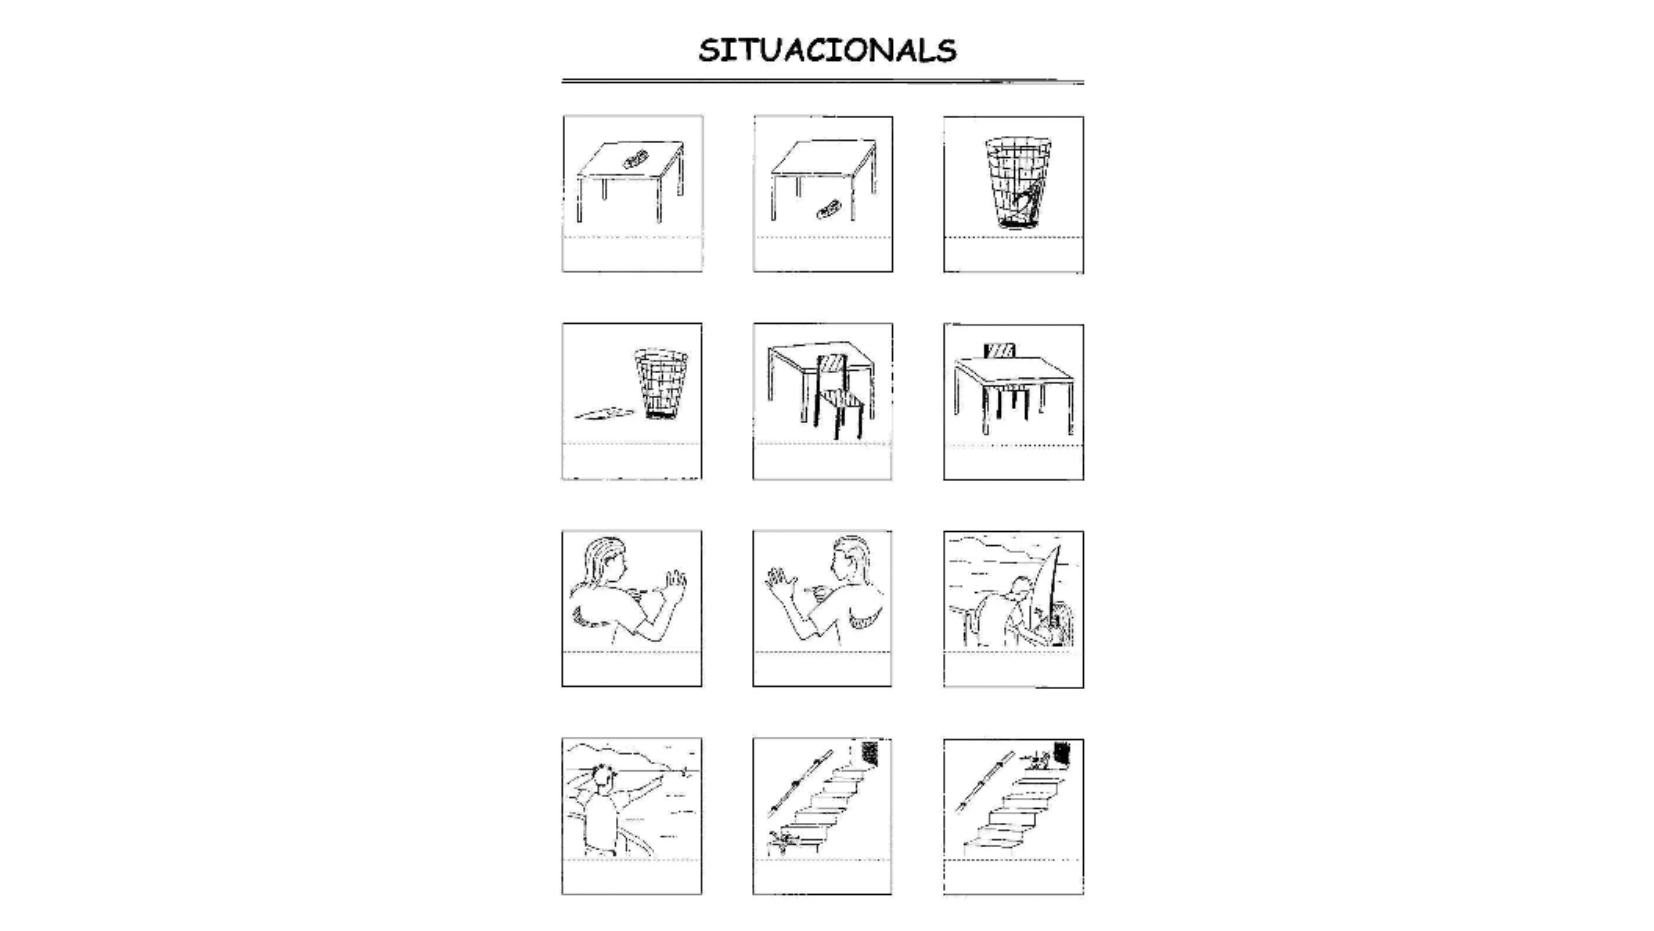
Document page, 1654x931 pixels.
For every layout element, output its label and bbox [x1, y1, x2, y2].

picture [543, 10, 1108, 919]
